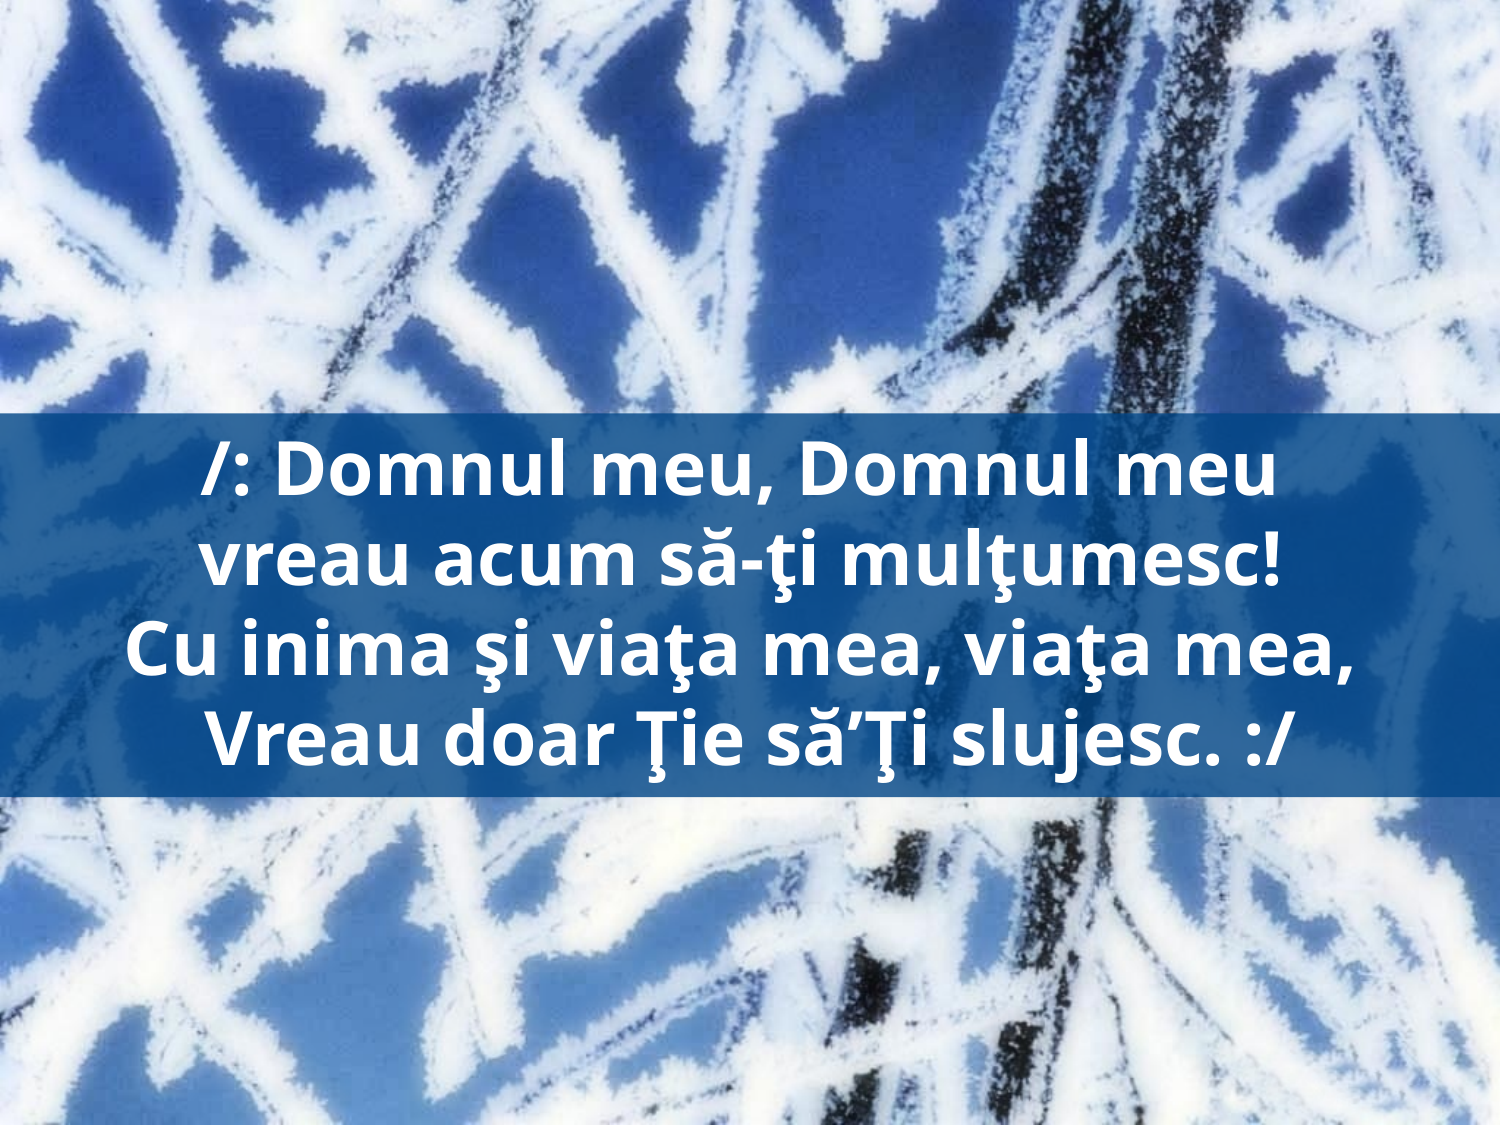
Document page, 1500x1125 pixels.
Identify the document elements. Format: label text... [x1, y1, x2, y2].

picture [0, 798, 1500, 1125]
title /: Domnul meu, Domnul meu vreau acum să-ţi mulţumesc! Cu inima şi viaţa mea, viaţa mea, Vreau doar Ţie să’Ţi slujesc. :/ [0, 413, 1500, 798]
picture [0, 0, 1500, 413]
